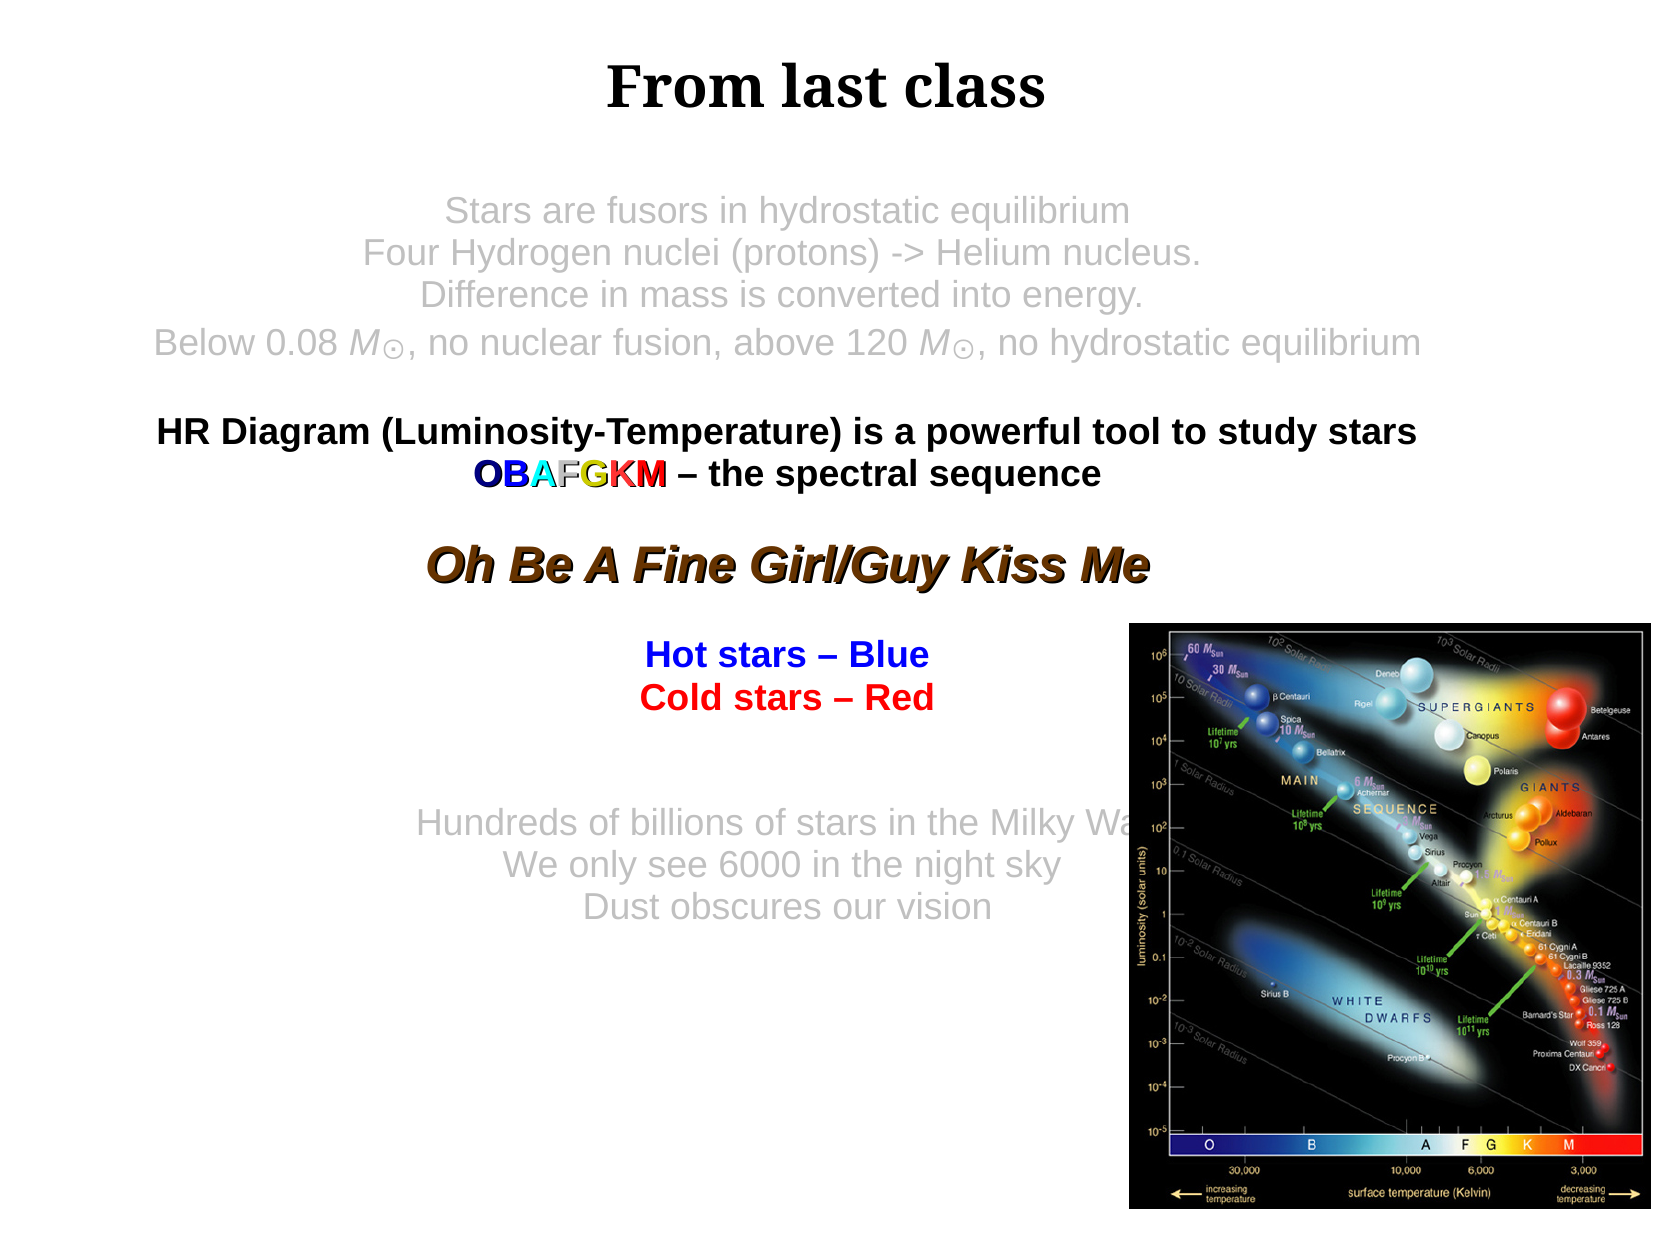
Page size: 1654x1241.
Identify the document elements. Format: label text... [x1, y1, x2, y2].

picture [1129, 623, 1651, 1209]
text_box From last class [0, 37, 1654, 129]
text_box Stars are fusors in hydrostatic equilibrium Four Hydrogen nuclei (protons) -> Helium nucleus. Difference in mass is converted into energy. Below 0.08 M⊙, no nuclear fusion, above 120 M⊙, no hydrostatic equilibrium HR Diagram (Luminosity-Temperature) is a powerful tool to study stars OBAFGKM – the spectral sequence Oh Be A Fine Girl/Guy Kiss Me Hot stars – Blue Cold stars – Red Hundreds of billions of stars in the Milky Way We only see 6000 in the night sky Dust obscures our vision [37, 181, 1538, 1212]
